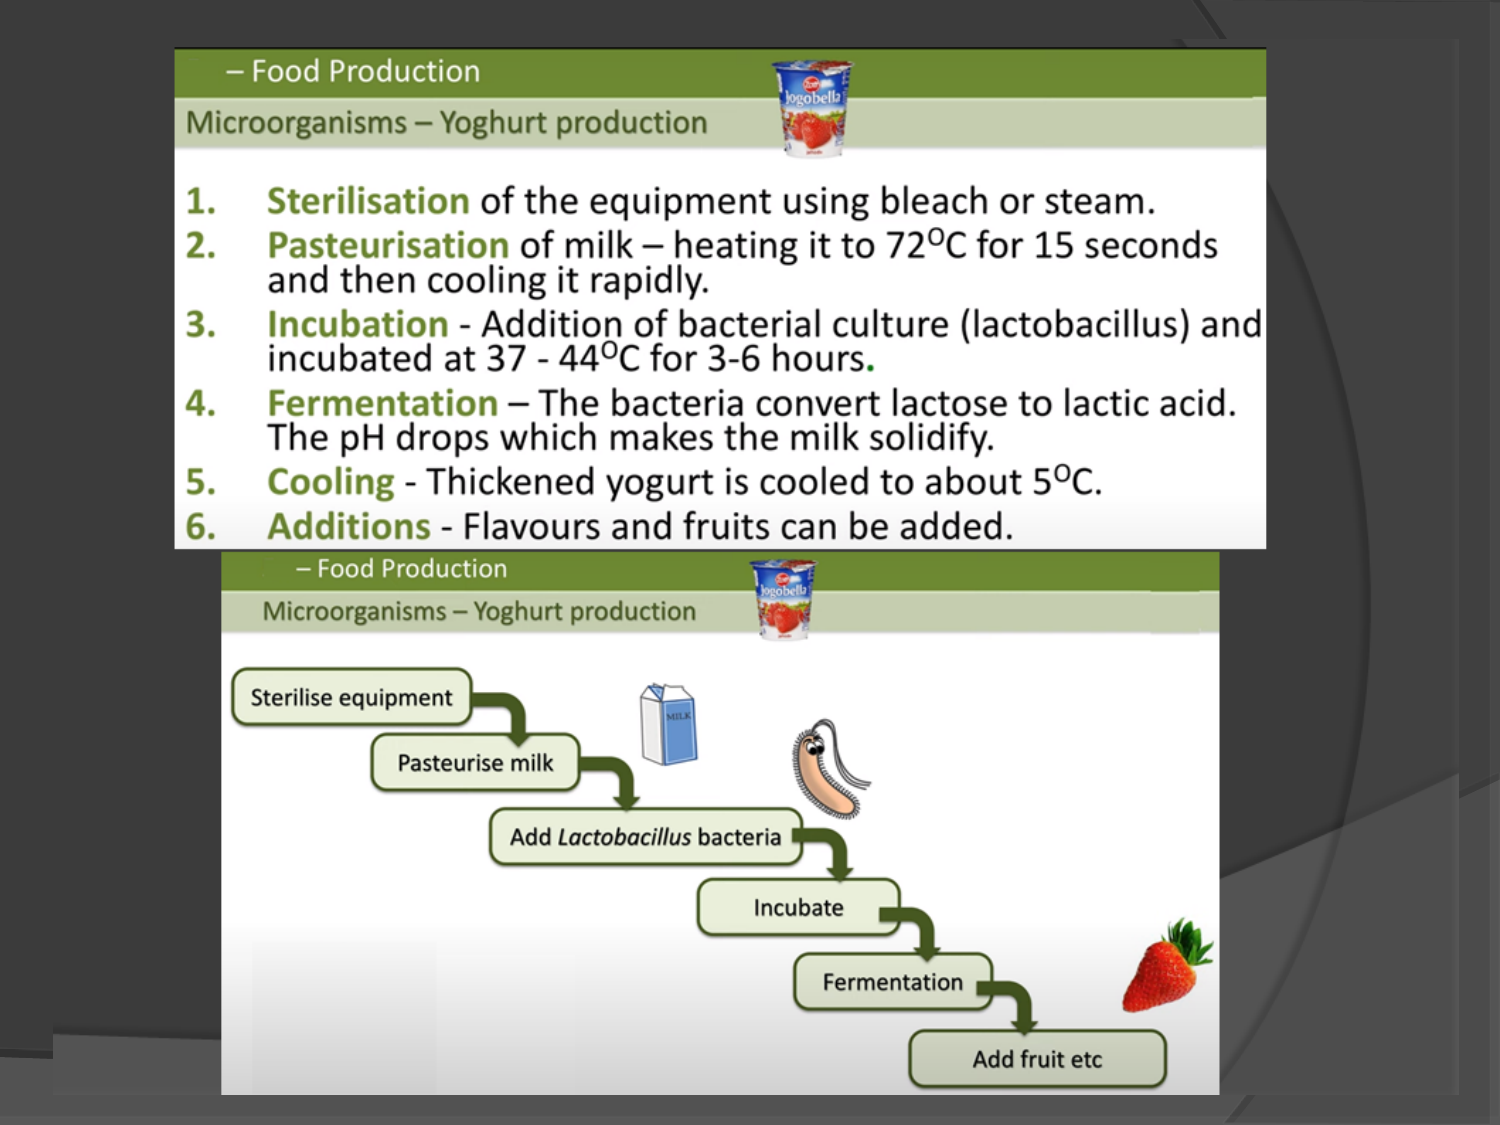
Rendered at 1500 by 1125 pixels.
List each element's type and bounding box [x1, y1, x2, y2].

picture [53, 39, 1459, 1095]
